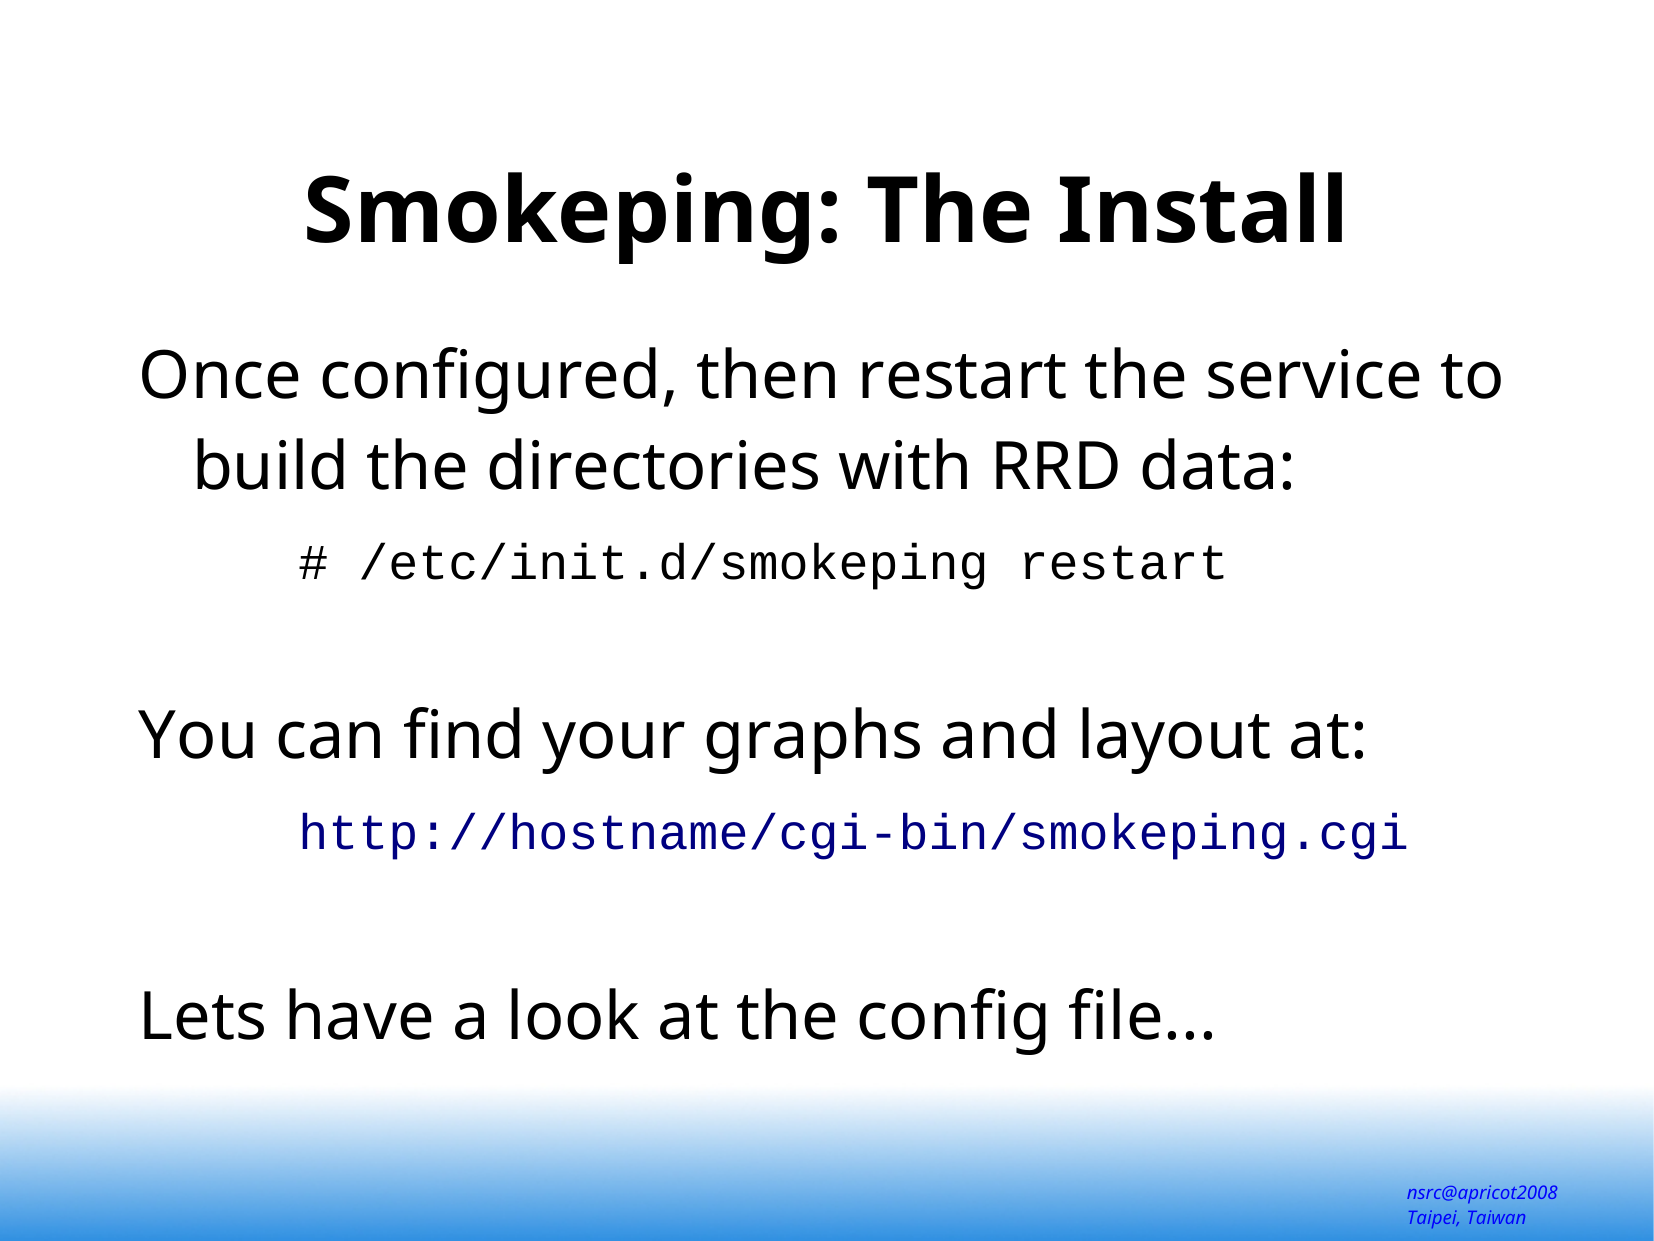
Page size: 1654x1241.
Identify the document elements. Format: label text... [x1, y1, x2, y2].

picture [0, 1083, 1654, 1241]
list Once configured, then restart the service to build the directories with RRD data: # /etc/init.d/smokeping restart You can find your graphs and layout at: http://hostname/cgi-bin/smokeping.cgi Lets have a look at the config file... [121, 327, 1559, 1117]
title Smokeping: The Install [121, 102, 1534, 311]
